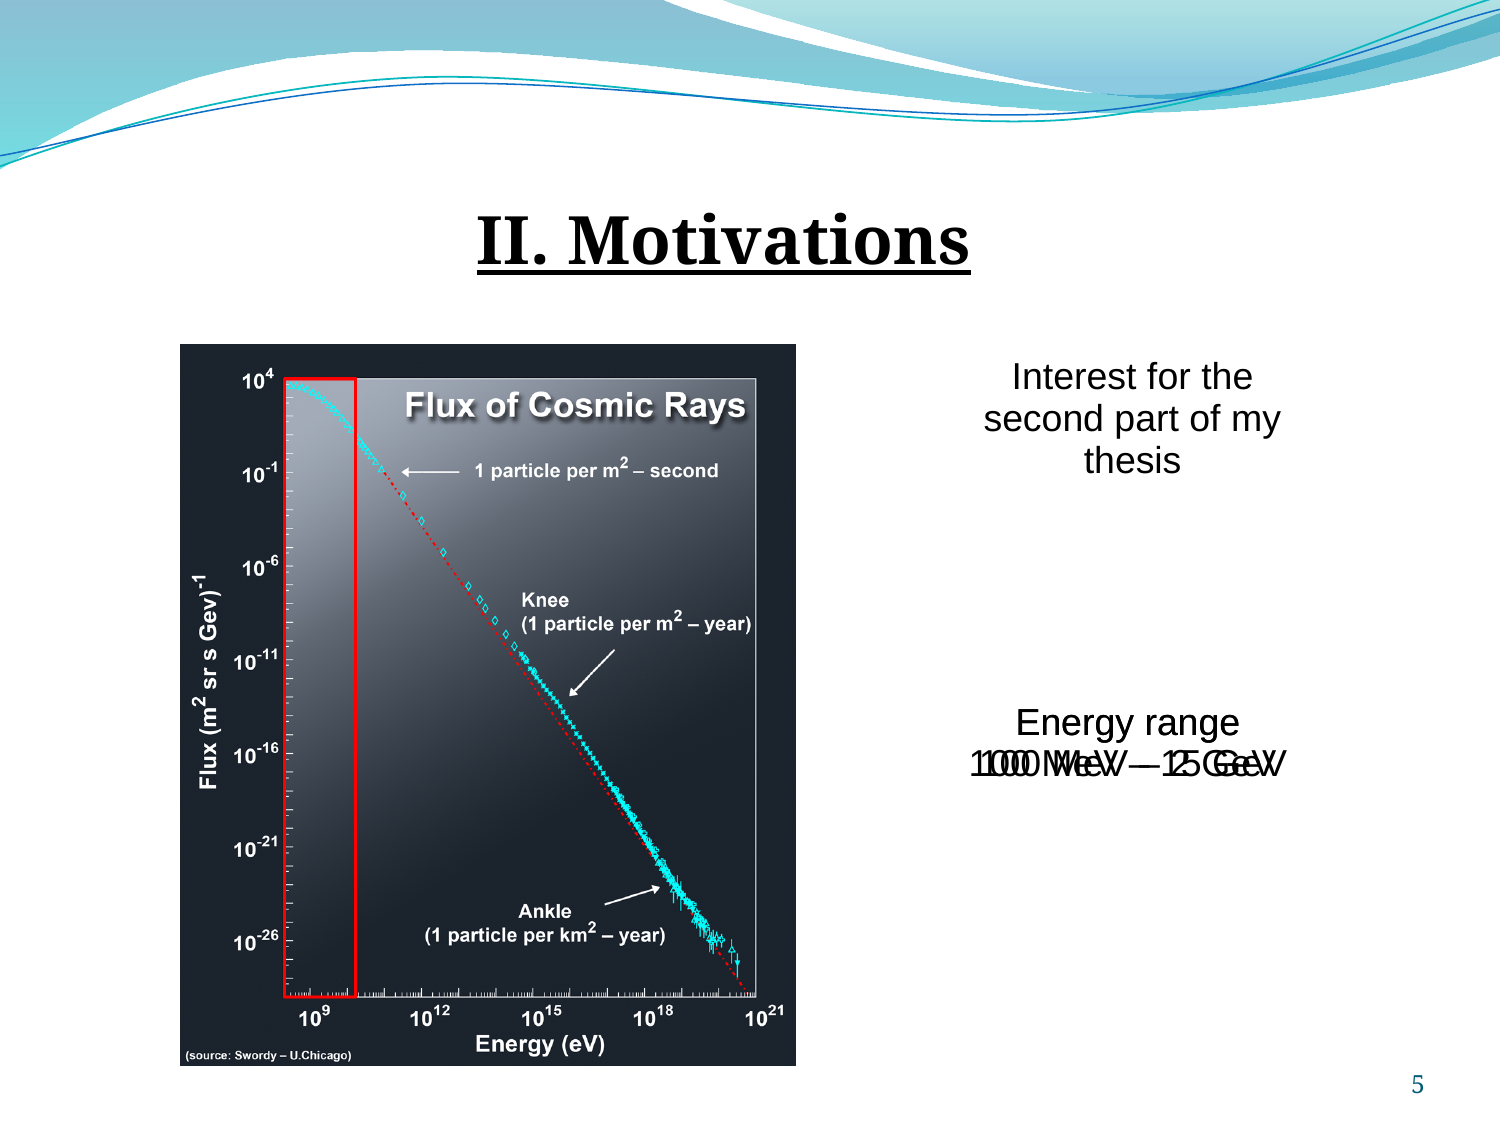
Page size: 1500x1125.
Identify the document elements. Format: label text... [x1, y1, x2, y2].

picture [180, 344, 796, 1066]
title II. Motivations [199, 145, 1250, 333]
text_box Interest for the second part of my thesis [945, 347, 1321, 489]
text_box Energy range 100 MeV – 15 GeV [940, 693, 1316, 793]
